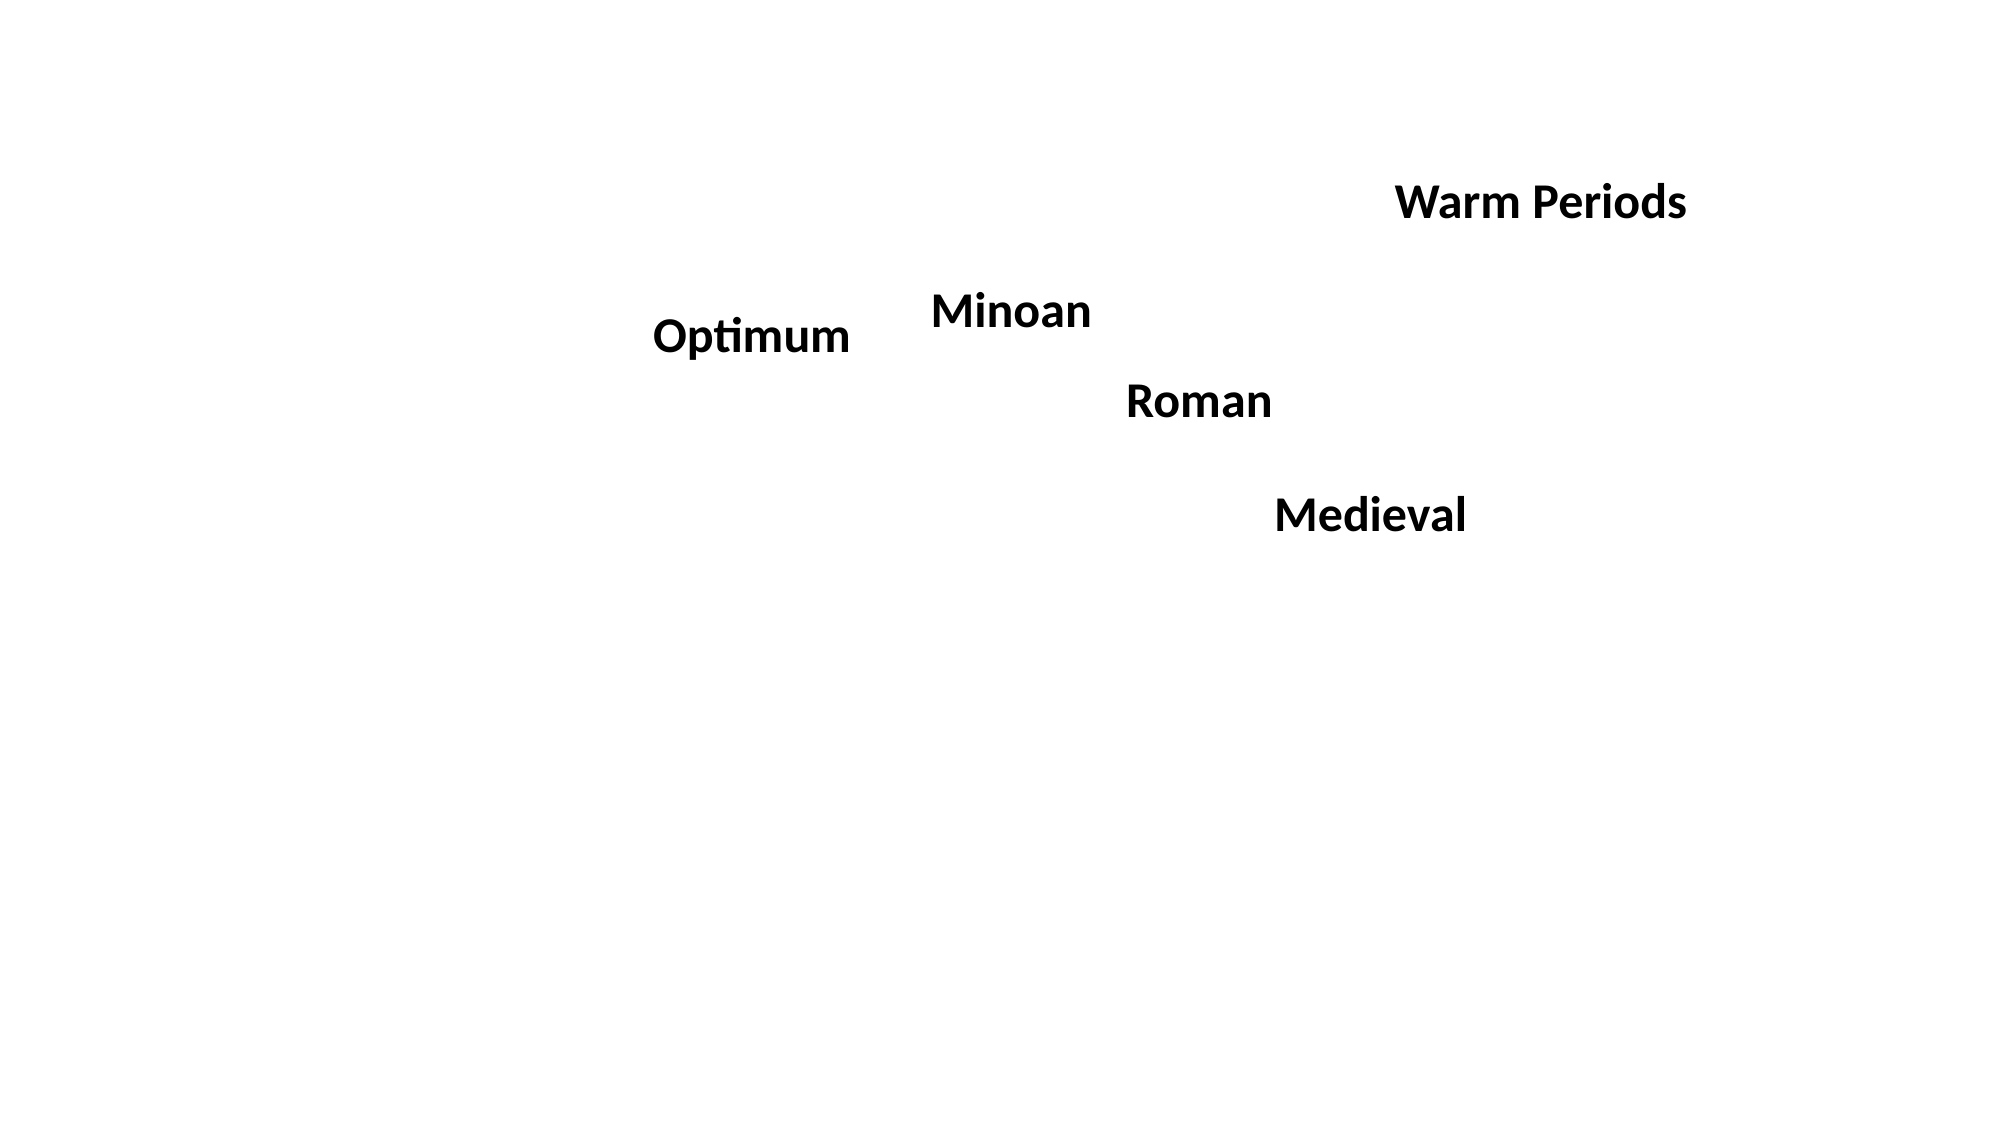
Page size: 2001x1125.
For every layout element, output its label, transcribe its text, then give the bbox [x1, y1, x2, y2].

text_box Minoan [915, 270, 1112, 346]
text_box Warm Periods [1379, 161, 1755, 237]
text_box Roman [1111, 360, 1294, 436]
text_box Optimum [638, 295, 889, 371]
text_box Medieval [1259, 474, 1501, 549]
